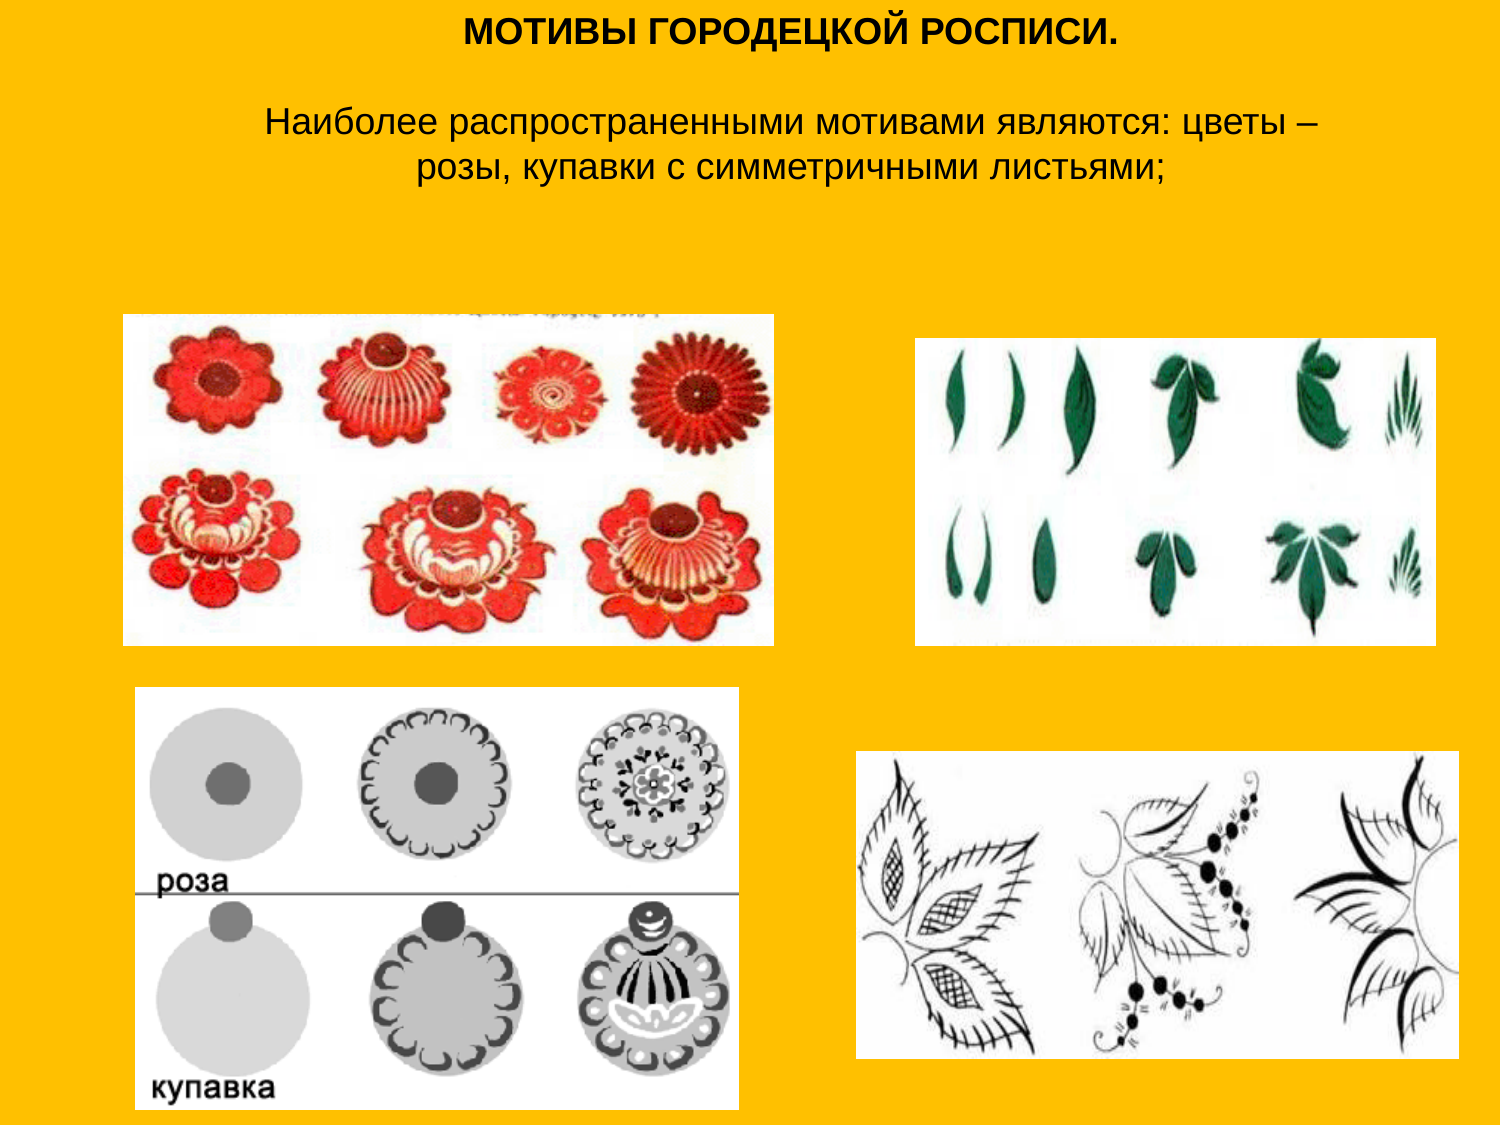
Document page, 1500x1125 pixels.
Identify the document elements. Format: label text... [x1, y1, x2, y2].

picture [123, 314, 774, 646]
picture [915, 338, 1436, 646]
picture [856, 751, 1459, 1059]
picture [135, 687, 739, 1110]
text_box МОТИВЫ ГОРОДЕЦКОЙ РОСПИСИ. Наиболее распространенными мотивами являются: цветы — розы, купавки с симметричными листьями; [259, 465, 1241, 1061]
text_box МОТИВЫ ГОРОДЕЦКОЙ РОСПИСИ. Наиболее распространенными мотивами являются: цветы – розы, купавки с симметричными листьями; [218, 0, 1365, 465]
